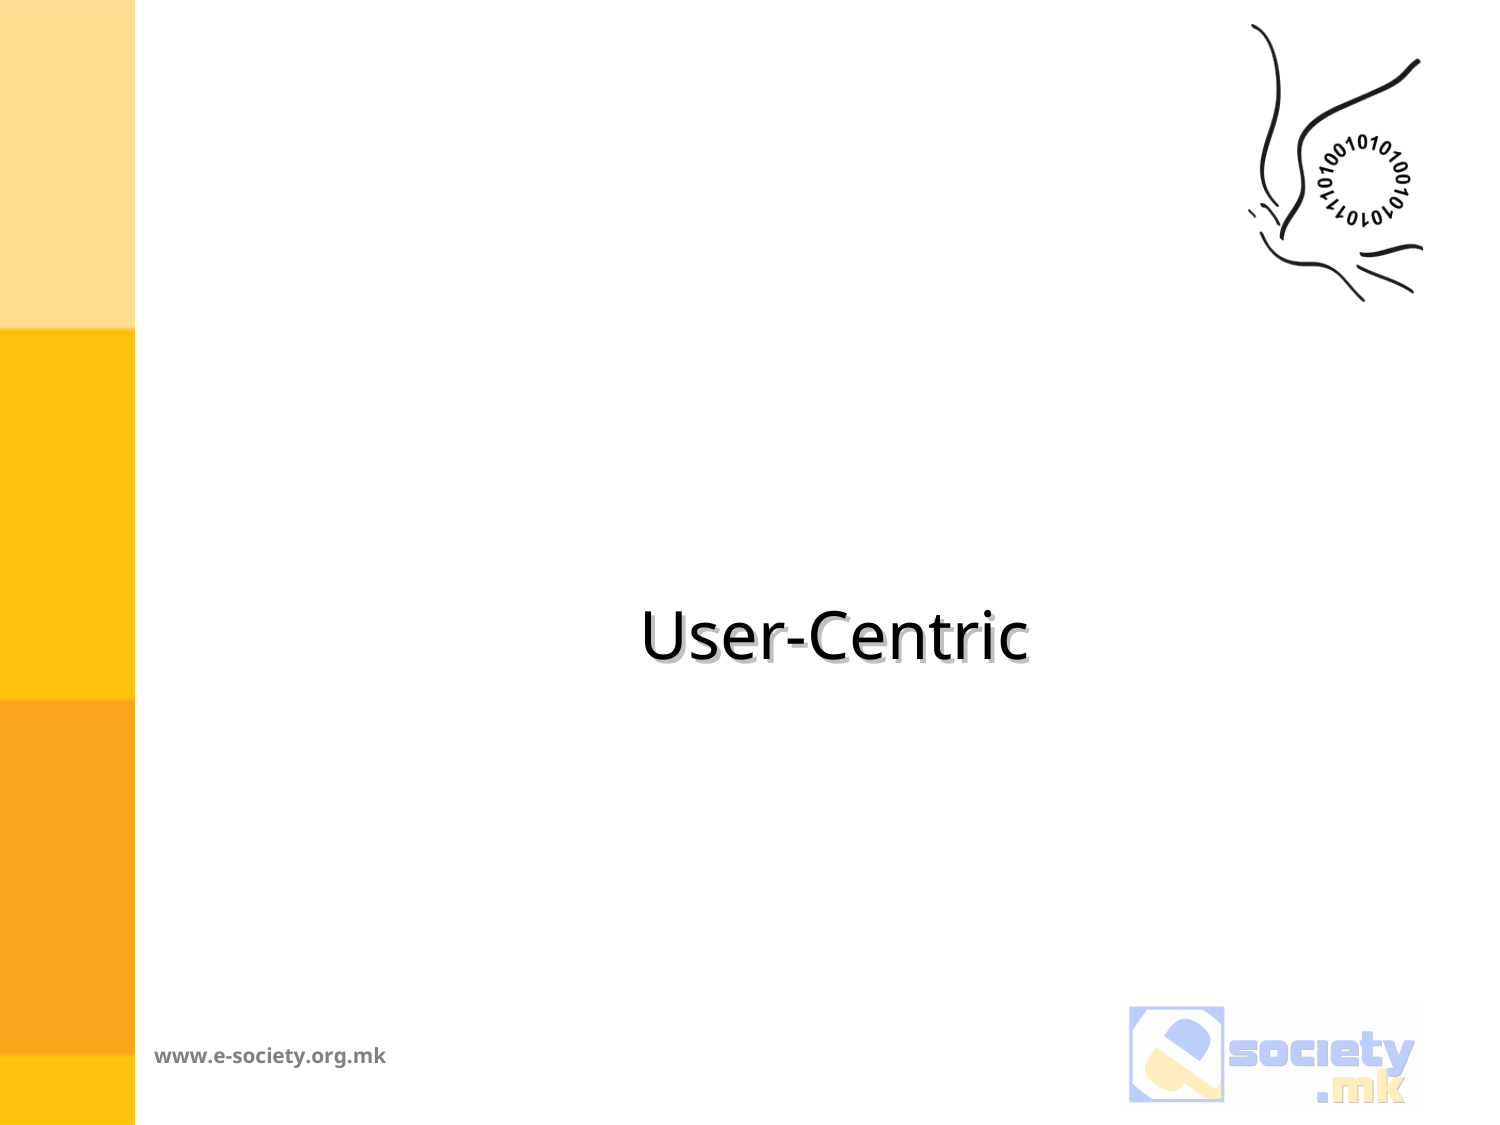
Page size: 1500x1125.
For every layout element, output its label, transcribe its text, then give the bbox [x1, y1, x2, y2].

subtitle User-Centric [169, 262, 1425, 1006]
picture [0, 0, 135, 1125]
picture [1248, 24, 1424, 262]
